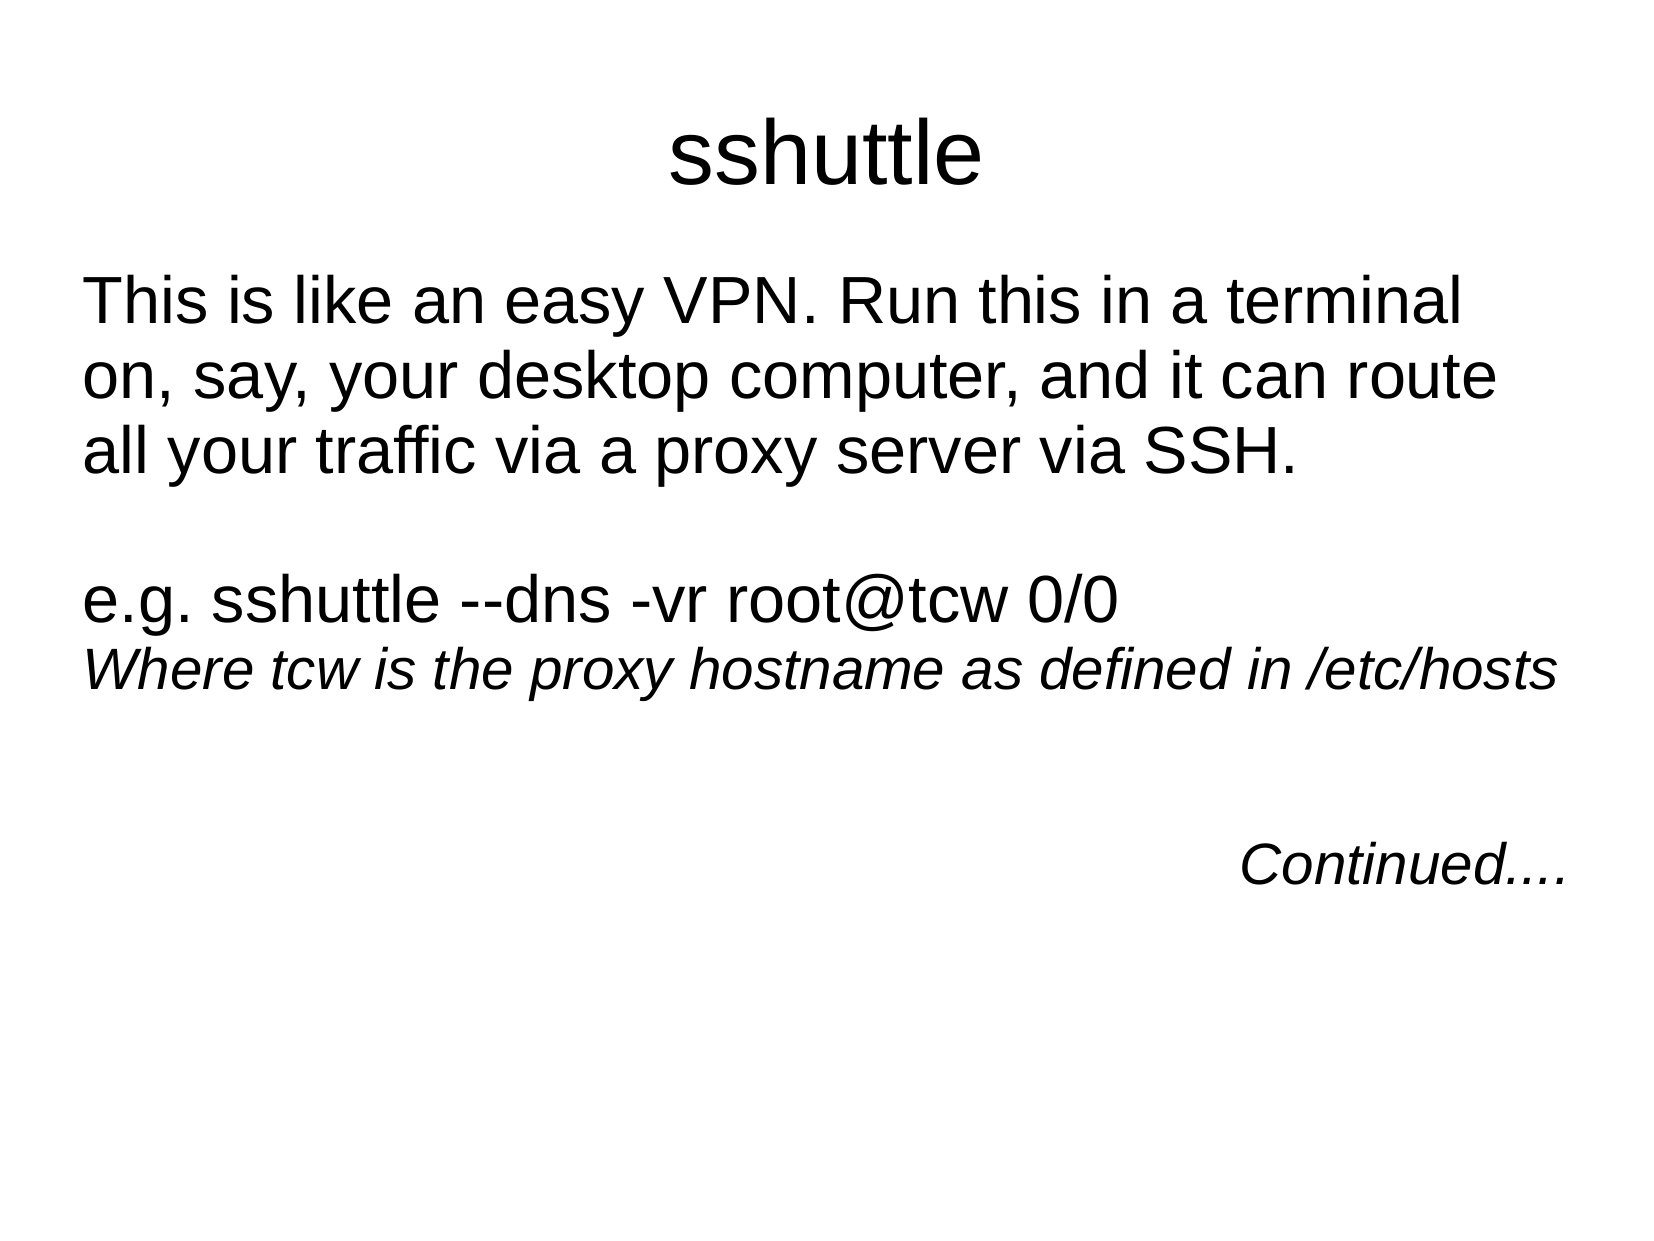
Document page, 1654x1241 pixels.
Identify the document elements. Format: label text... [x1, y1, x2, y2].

title sshuttle [82, 49, 1571, 257]
subtitle This is like an easy VPN. Run this in a terminal on, say, your desktop computer, and it can route all your traffic via a proxy server via SSH. e.g. sshuttle --dns -vr root@tcw 0/0 Where tcw is the proxy hostname as defined in /etc/hosts Continued.... [82, 263, 1571, 1037]
